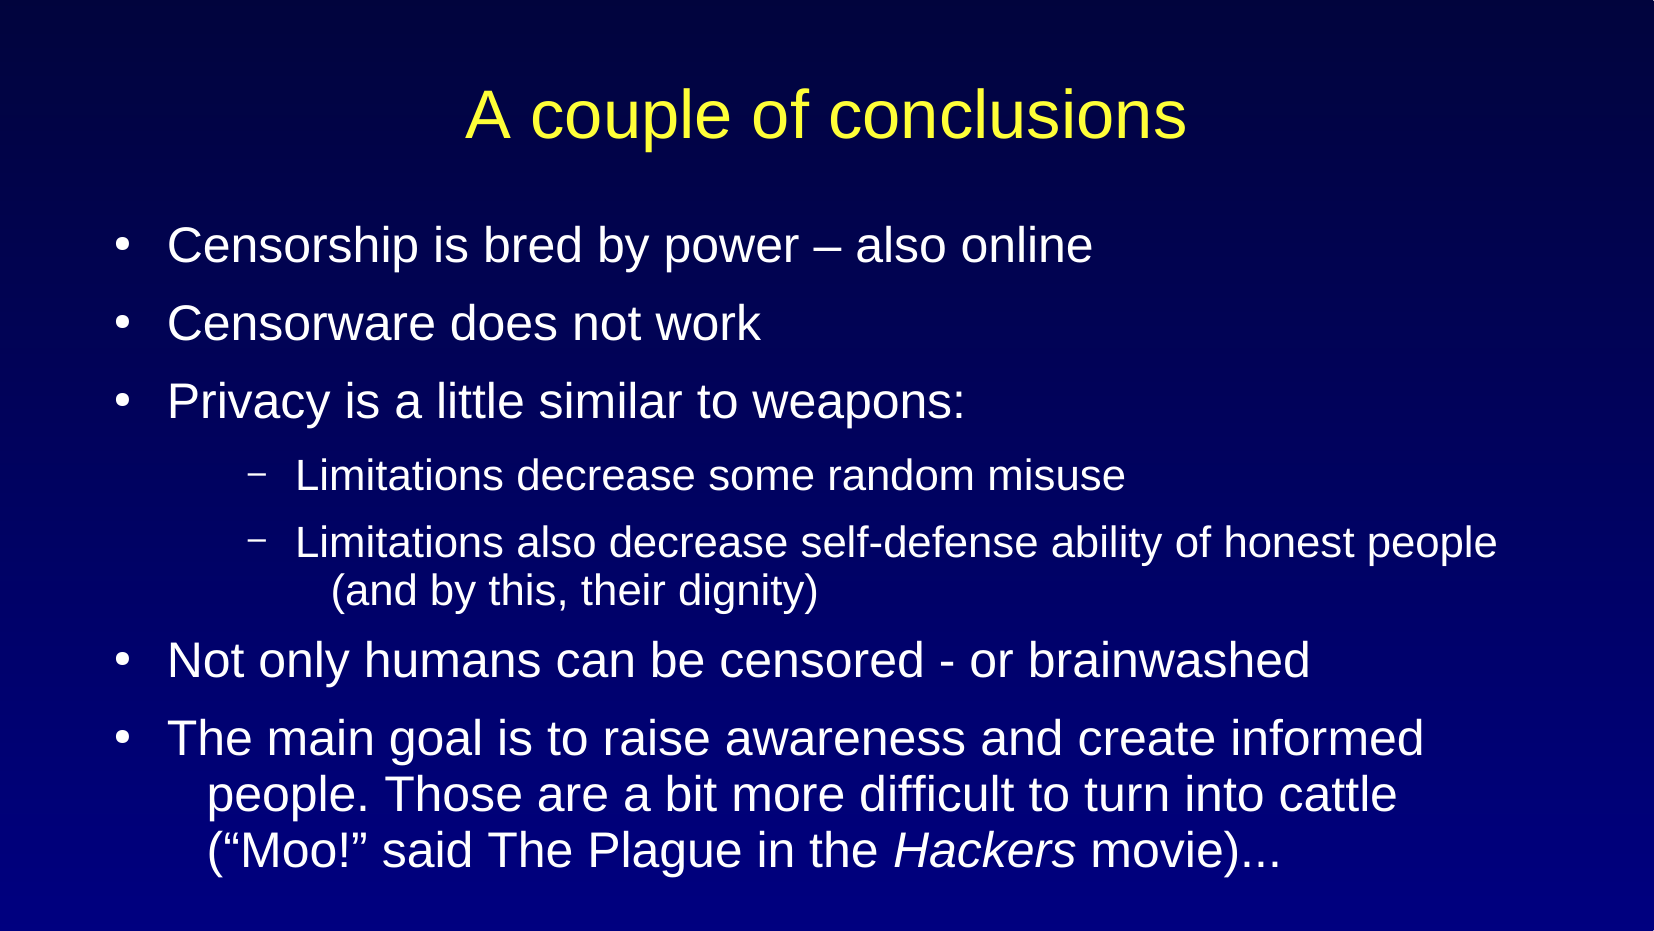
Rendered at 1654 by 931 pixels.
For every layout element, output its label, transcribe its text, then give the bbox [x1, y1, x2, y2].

list Censorship is bred by power – also online Censorware does not work Privacy is a little similar to weapons: Limitations decrease some random misuse Limitations also decrease self-defense ability of honest people (and by this, their dignity) Not only humans can be censored - or brainwashed The main goal is to raise awareness and create informed people. Those are a bit more difficult to turn into cattle (“Moo!” said The Plague in the Hackers movie)... [82, 217, 1571, 878]
title A couple of conclusions [82, 37, 1571, 193]
